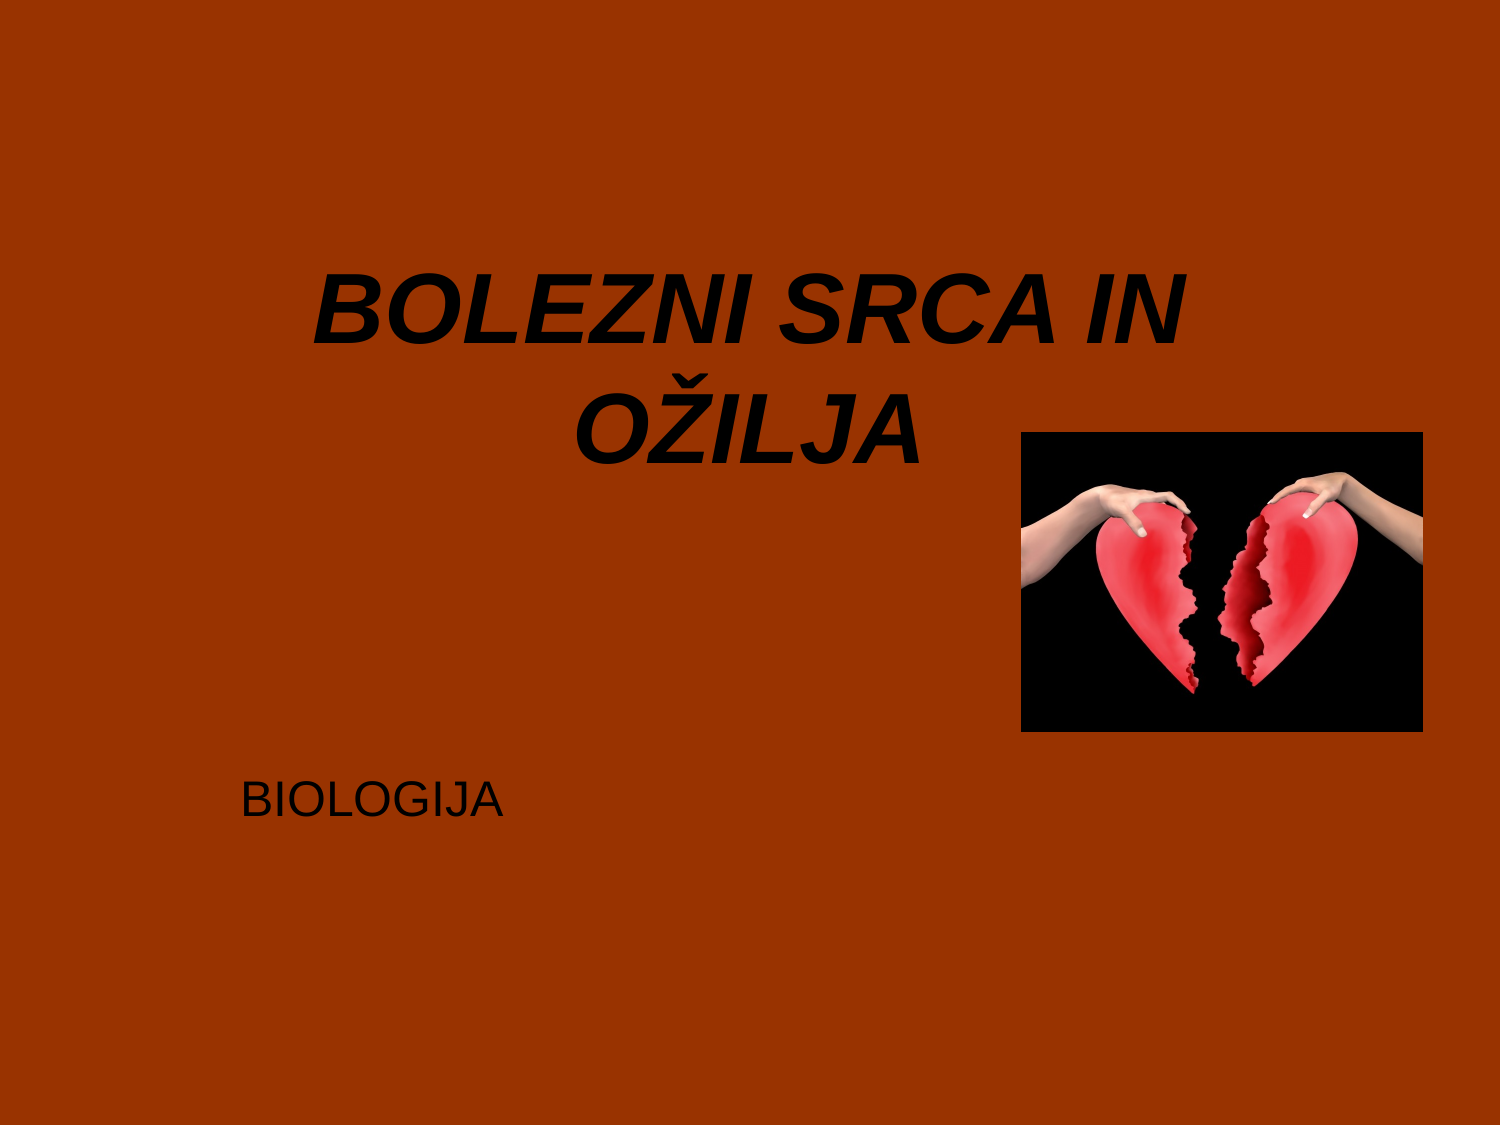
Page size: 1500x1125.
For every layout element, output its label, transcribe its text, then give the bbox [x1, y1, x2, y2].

picture [1021, 432, 1423, 732]
title BOLEZNI SRCA IN OŽILJA [112, 243, 1388, 485]
subtitle BIOLOGIJA [225, 637, 1275, 925]
